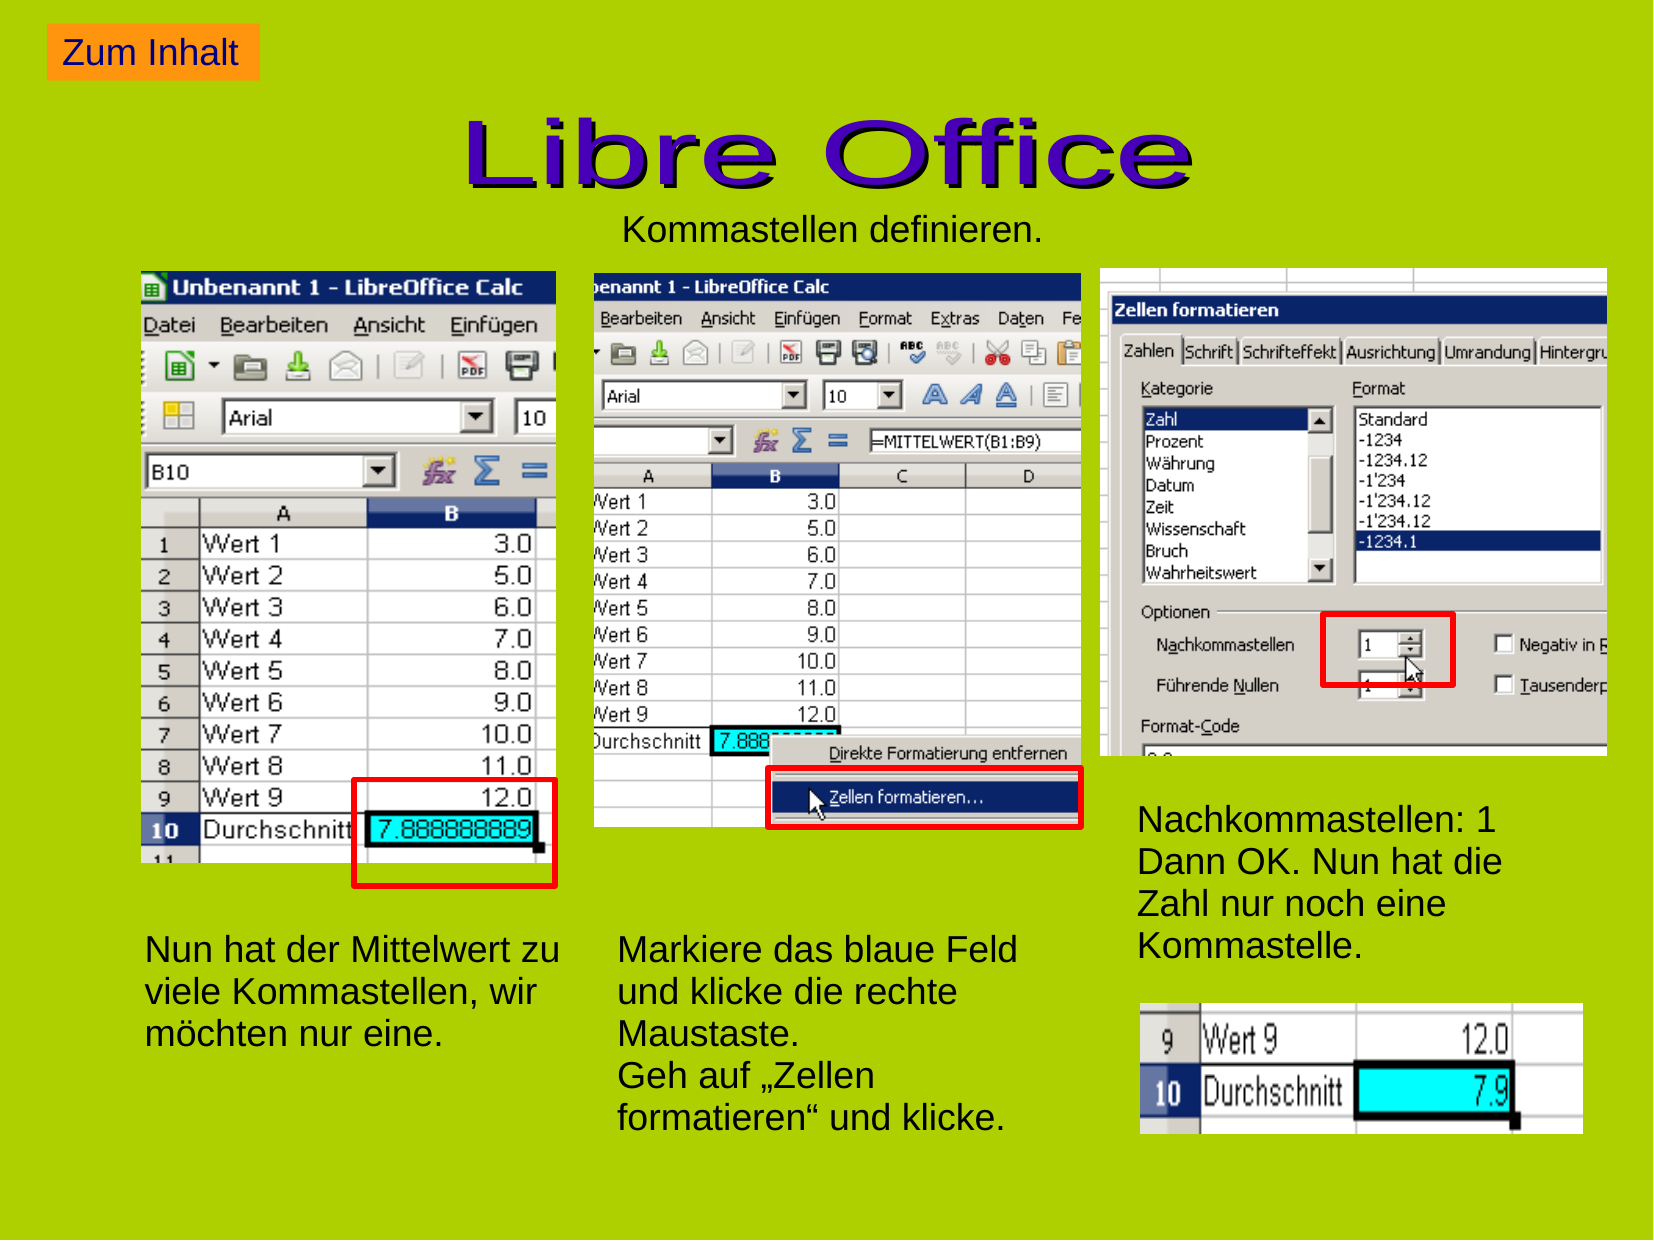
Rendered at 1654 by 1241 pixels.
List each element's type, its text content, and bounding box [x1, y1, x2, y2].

text_box Markiere das blaue Feld und klicke die rechte Maustaste. Geh auf „Zellen formatieren“ und klicke. [602, 921, 1052, 1147]
text_box Zum Inhalt [47, 23, 260, 81]
picture [1100, 268, 1607, 756]
picture [594, 273, 1081, 827]
title Libre Office [82, 49, 1571, 257]
text_box Nachkommastellen: 1 Dann OK. Nun hat die Zahl nur noch eine Kommastelle. [1122, 791, 1571, 975]
picture [1140, 1003, 1583, 1134]
picture [771, 771, 1078, 824]
text_box Kommastellen definieren. [460, 201, 1205, 259]
picture [141, 271, 556, 863]
picture [357, 782, 552, 863]
text_box Nun hat der Mittelwert zu viele Kommastellen, wir möchten nur eine. [129, 921, 579, 1063]
